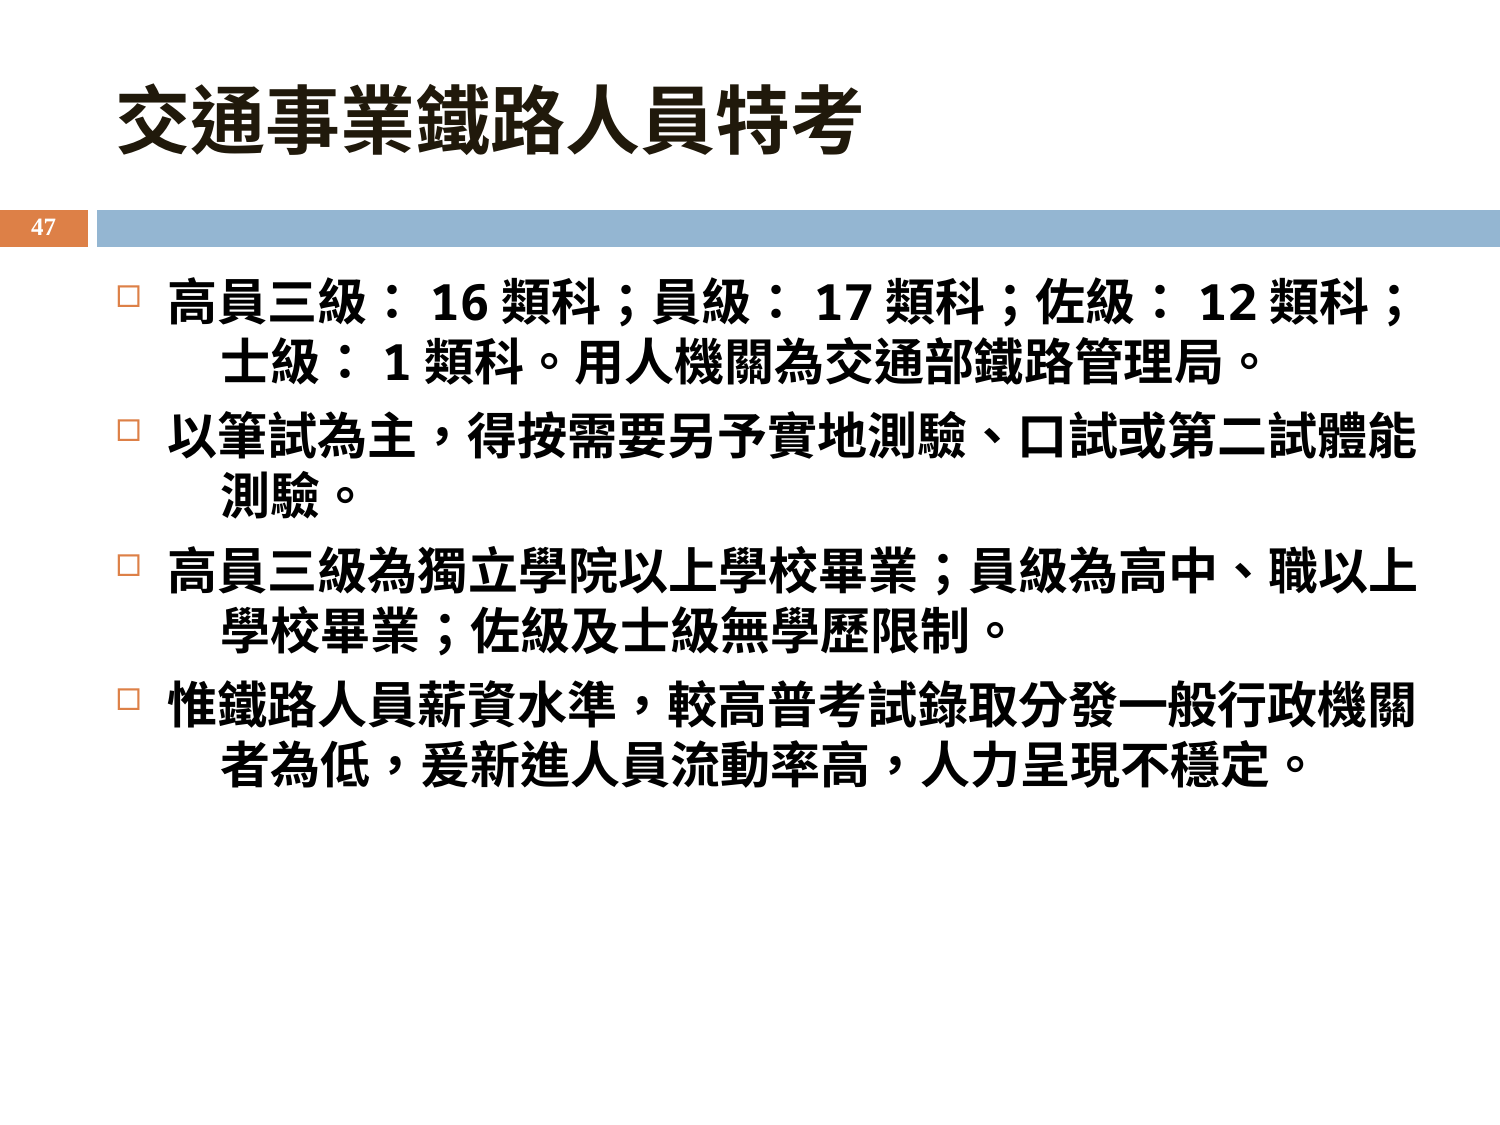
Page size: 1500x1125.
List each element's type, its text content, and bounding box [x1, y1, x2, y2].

text_box 46 [0, 208, 88, 249]
list 高員三級：16類科；員級：17類科；佐級：12類科；士級：1類科。用人機關為交通部鐵路管理局。 以筆試為主，得按需要另予實地測驗、口試或第二試體能 測驗。 高員三級為獨立學院以上學校畢業；員級為高中、職以上學校畢業；佐級及士級無學歷限制。 惟鐵路人員薪資水準，較高普考試錄取分發一般行政機關者為低，爰新進人員流動率高，人力呈現不穩定。 [100, 262, 1438, 1000]
title 交通事業鐵路人員特考 [100, 37, 1438, 201]
